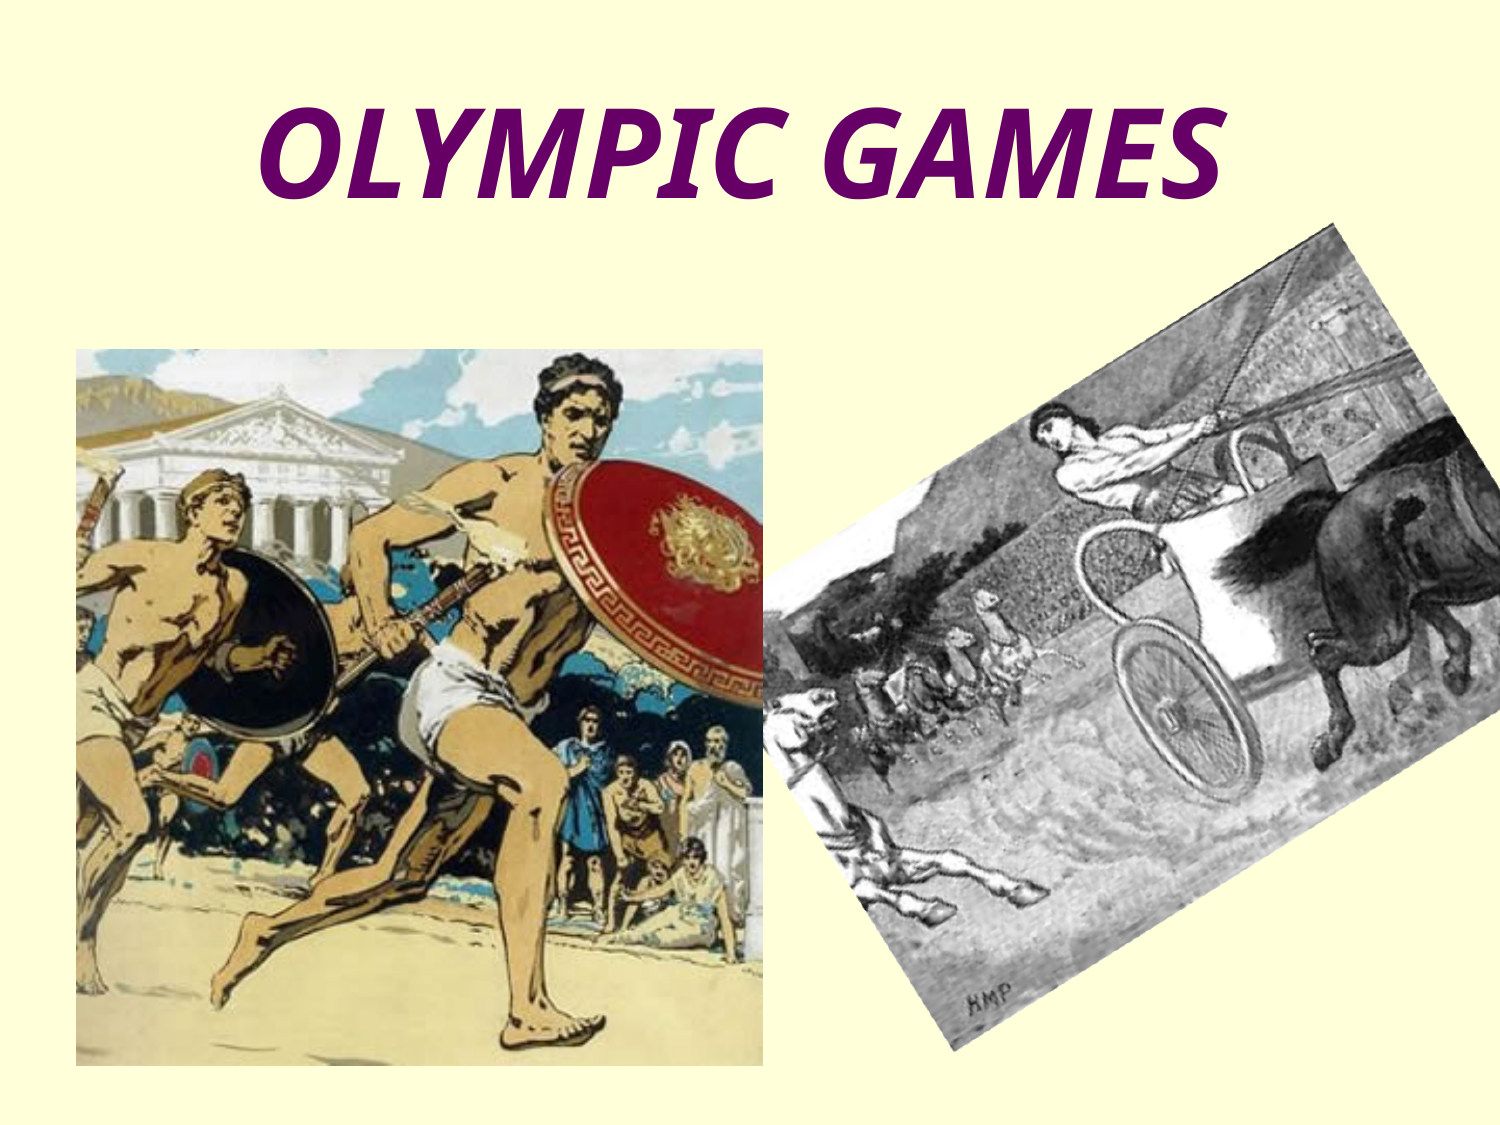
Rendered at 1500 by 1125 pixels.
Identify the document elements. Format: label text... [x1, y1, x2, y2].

title OLYMPIC GAMES [64, 54, 1415, 243]
picture [76, 221, 1500, 1066]
